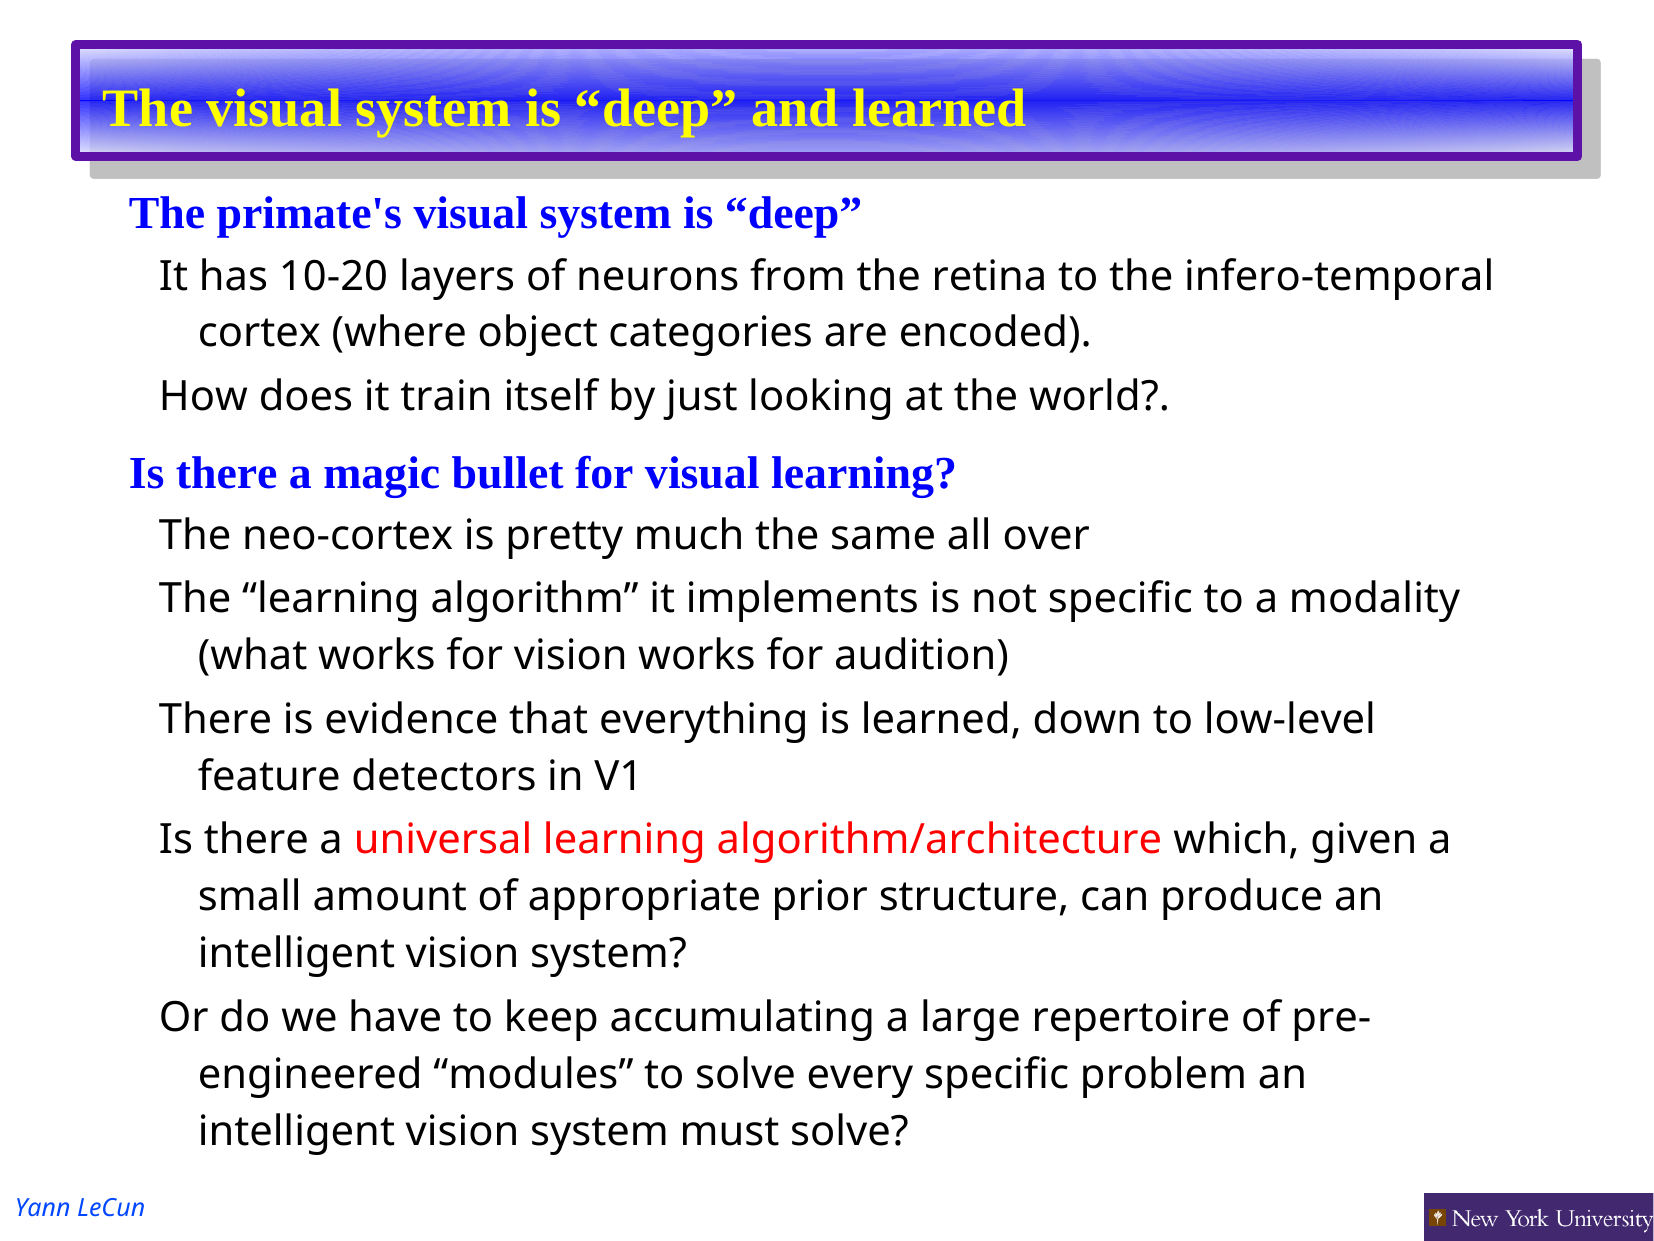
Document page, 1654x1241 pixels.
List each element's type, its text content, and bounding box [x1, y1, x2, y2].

title The visual system is “deep” and learned [75, 44, 1578, 157]
list The primate's visual system is “deep” It has 10-20 layers of neurons from the retina to the infero-temporal cortex (where object categories are encoded). How does it train itself by just looking at the world?. Is there a magic bullet for visual learning? The neo-cortex is pretty much the same all over The “learning algorithm” it implements is not specific to a modality (what works for vision works for audition) There is evidence that everything is learned, down to low-level feature detectors in V1 Is there a universal learning algorithm/architecture which, given a small amount of appropriate prior structure, can produce an intelligent vision system? Or do we have to keep accumulating a large repertoire of pre-engineered “modules” to solve every specific problem an intelligent vision system must solve? [128, 187, 1502, 1163]
picture [1424, 1193, 1654, 1241]
